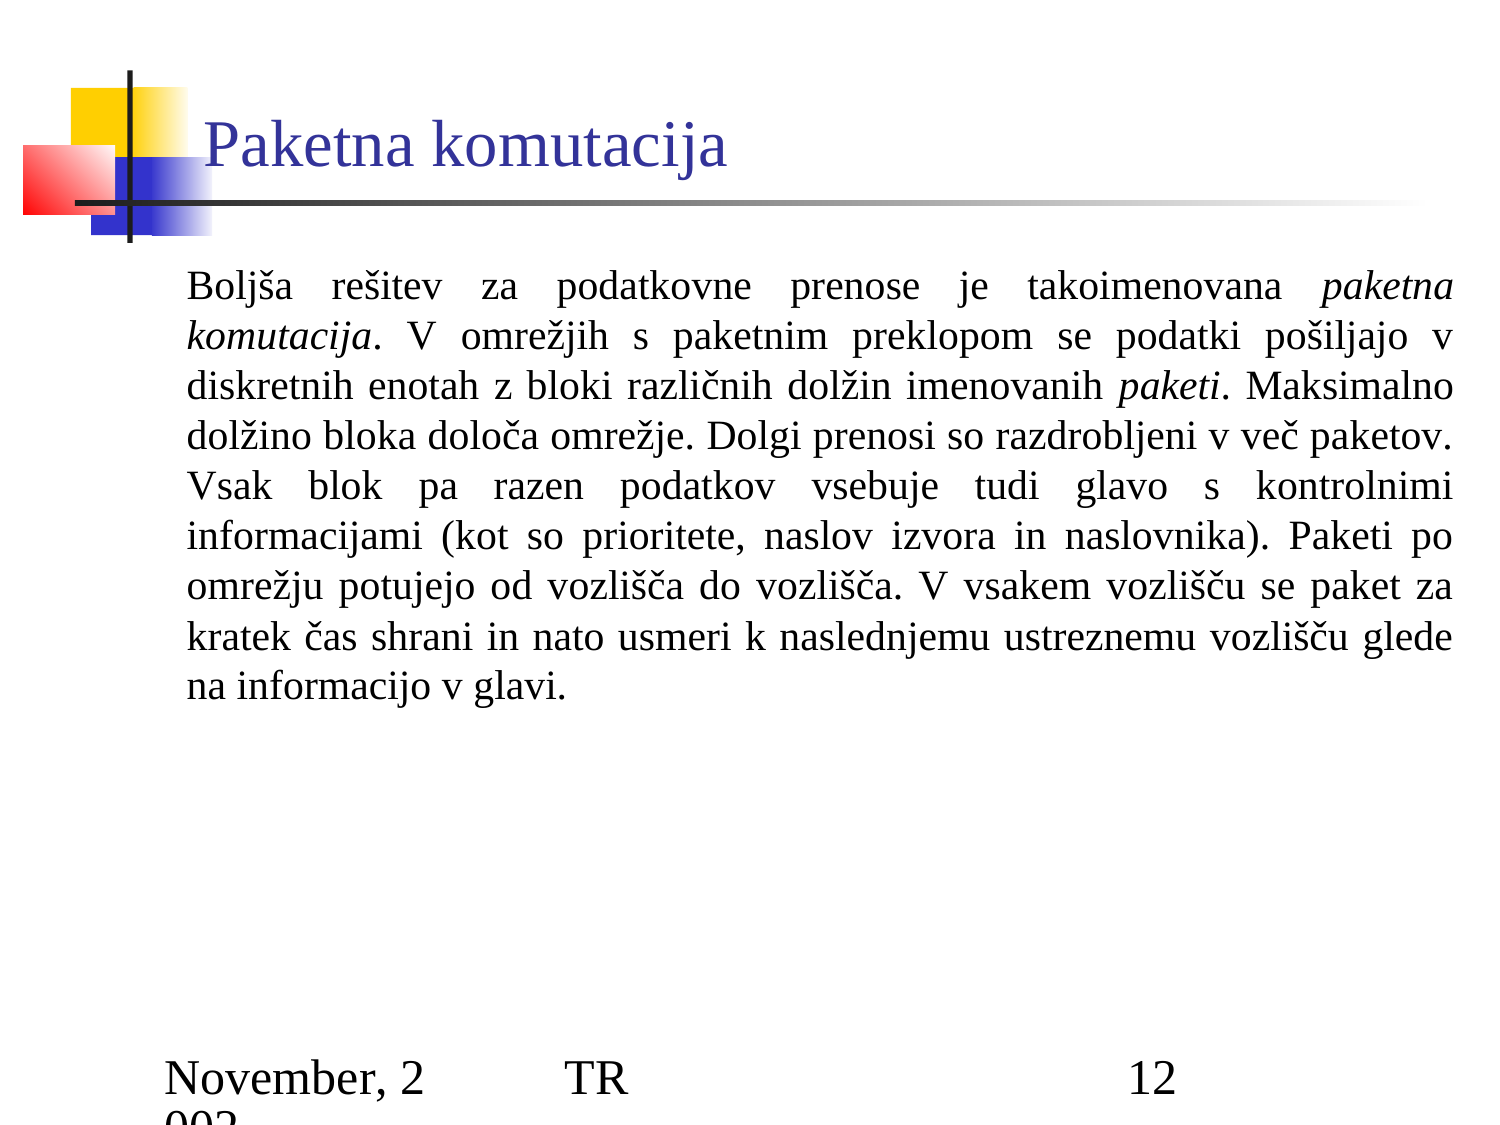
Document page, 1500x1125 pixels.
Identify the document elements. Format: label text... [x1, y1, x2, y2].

title Paketna komutacija [188, 92, 1468, 188]
list Boljša rešitev za podatkovne prenose je takoimenovana paketna komutacija. V omrežjih s paketnim preklopom se podatki pošiljajo v diskretnih enotah z bloki različnih dolžin imenovanih paketi. Maksimalno dolžino bloka določa omrežje. Dolgi prenosi so razdrobljeni v več paketov. Vsak blok pa razen podatkov vsebuje tudi glavo s kontrolnimi informacijami (kot so prioritete, naslov izvora in naslovnika). Paketi po omrežju potujejo od vozlišča do vozlišča. V vsakem vozlišču se paket za kratek čas shrani in nato usmeri k naslednjemu ustreznemu vozlišču glede na informacijo v glavi. [50, 249, 1469, 1007]
